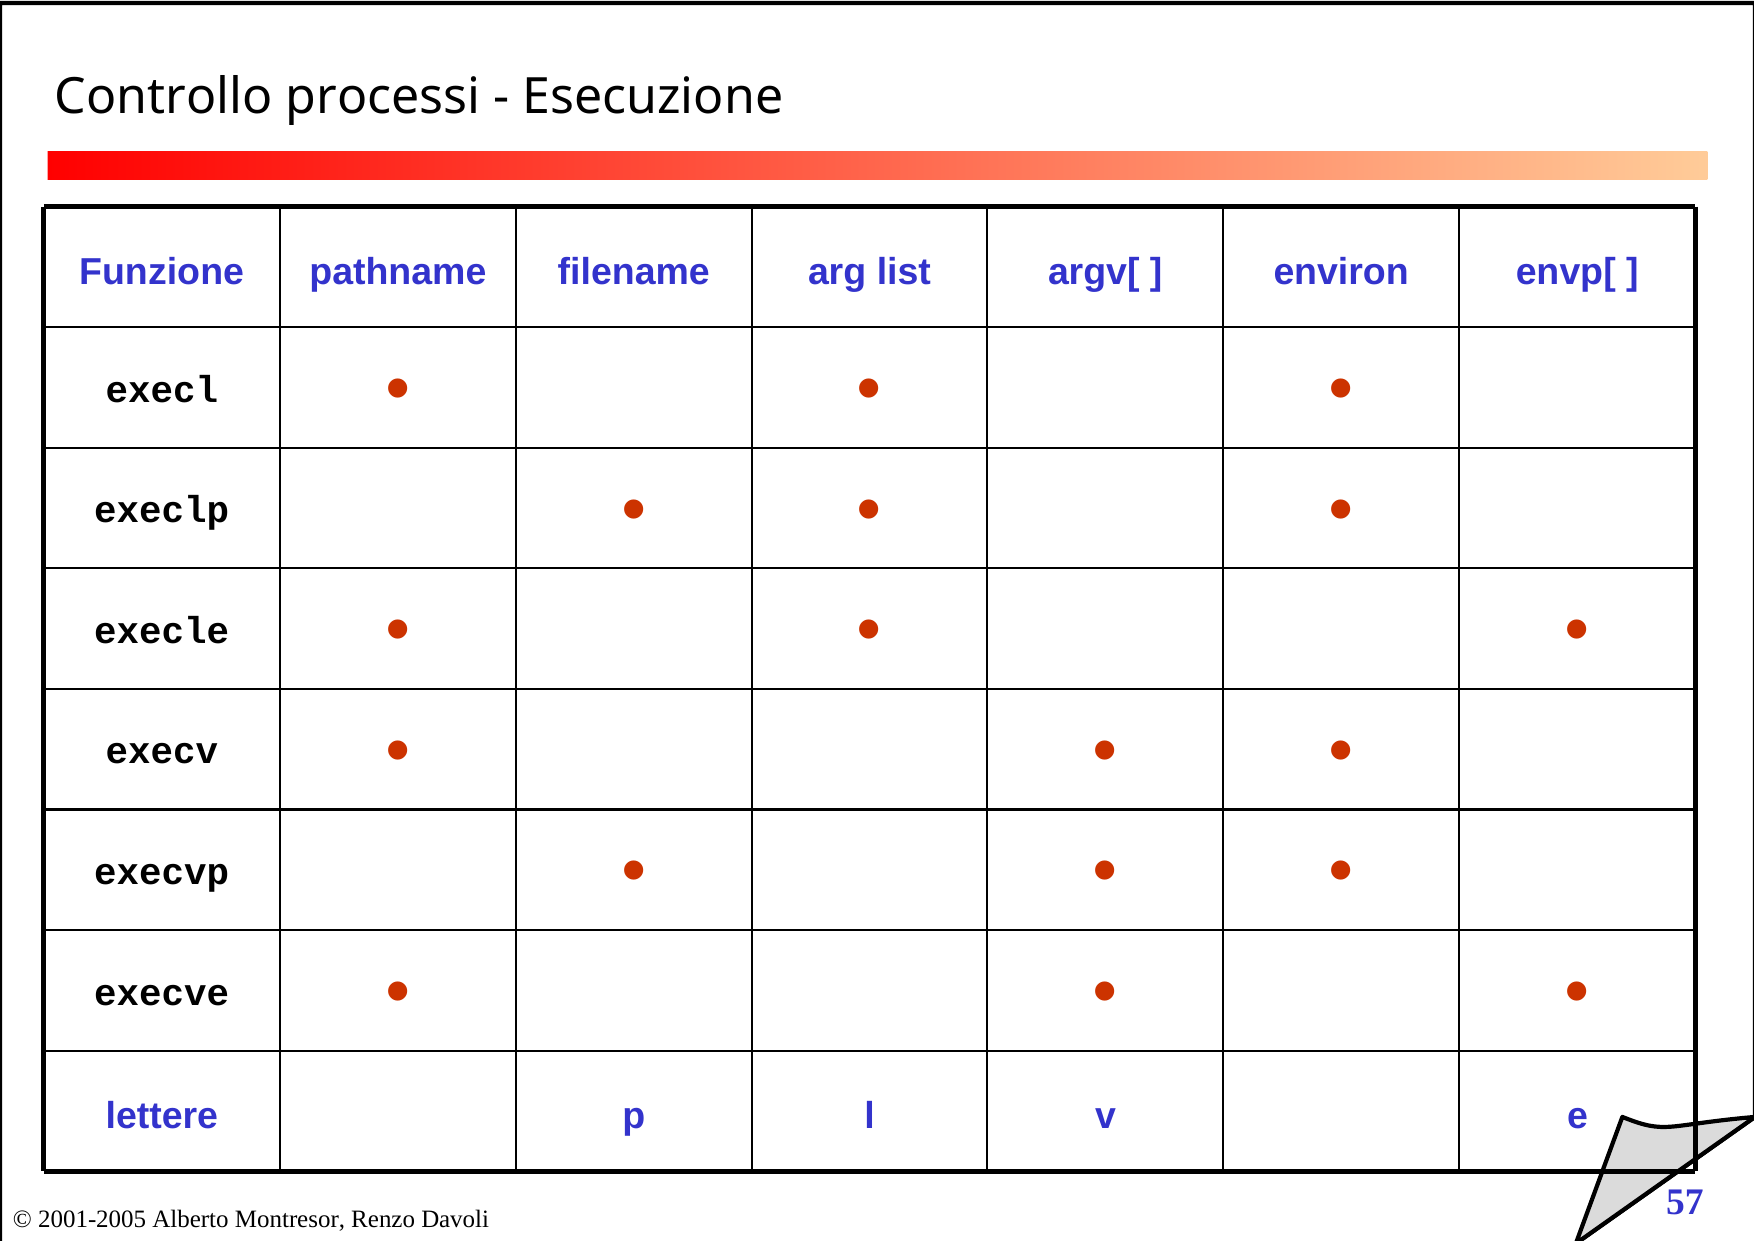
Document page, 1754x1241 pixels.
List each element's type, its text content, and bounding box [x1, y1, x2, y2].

list • [988, 811, 1222, 929]
list • [1460, 569, 1693, 688]
list • [753, 328, 986, 447]
list execvp [46, 811, 279, 929]
list Funzione [46, 209, 279, 326]
list e [1460, 1052, 1693, 1169]
list • [281, 569, 515, 688]
list • [281, 931, 515, 1050]
list • [988, 931, 1222, 1050]
list • [1224, 811, 1458, 929]
list • [1460, 931, 1693, 1050]
list • [281, 328, 515, 447]
list execle [46, 569, 279, 688]
list l [753, 1052, 986, 1169]
list • [753, 569, 986, 688]
list execlp [46, 449, 279, 567]
list • [988, 690, 1222, 808]
list arg list [753, 209, 986, 326]
list pathname [281, 209, 515, 326]
list execv [46, 690, 279, 808]
list • [1224, 690, 1458, 808]
list execve [46, 931, 279, 1050]
list • [1224, 449, 1458, 567]
list environ [1224, 209, 1458, 326]
list v [988, 1052, 1222, 1169]
list execl [46, 328, 279, 447]
list p [517, 1052, 751, 1169]
title Controllo processi - Esecuzione [40, 49, 1714, 144]
list argv[ ] [988, 209, 1222, 326]
list • [1224, 328, 1458, 447]
list • [517, 811, 751, 929]
list envp[ ] [1460, 209, 1693, 326]
list filename [517, 209, 751, 326]
list • [281, 690, 515, 808]
list lettere [46, 1052, 279, 1169]
list • [753, 449, 986, 567]
list • [517, 449, 751, 567]
